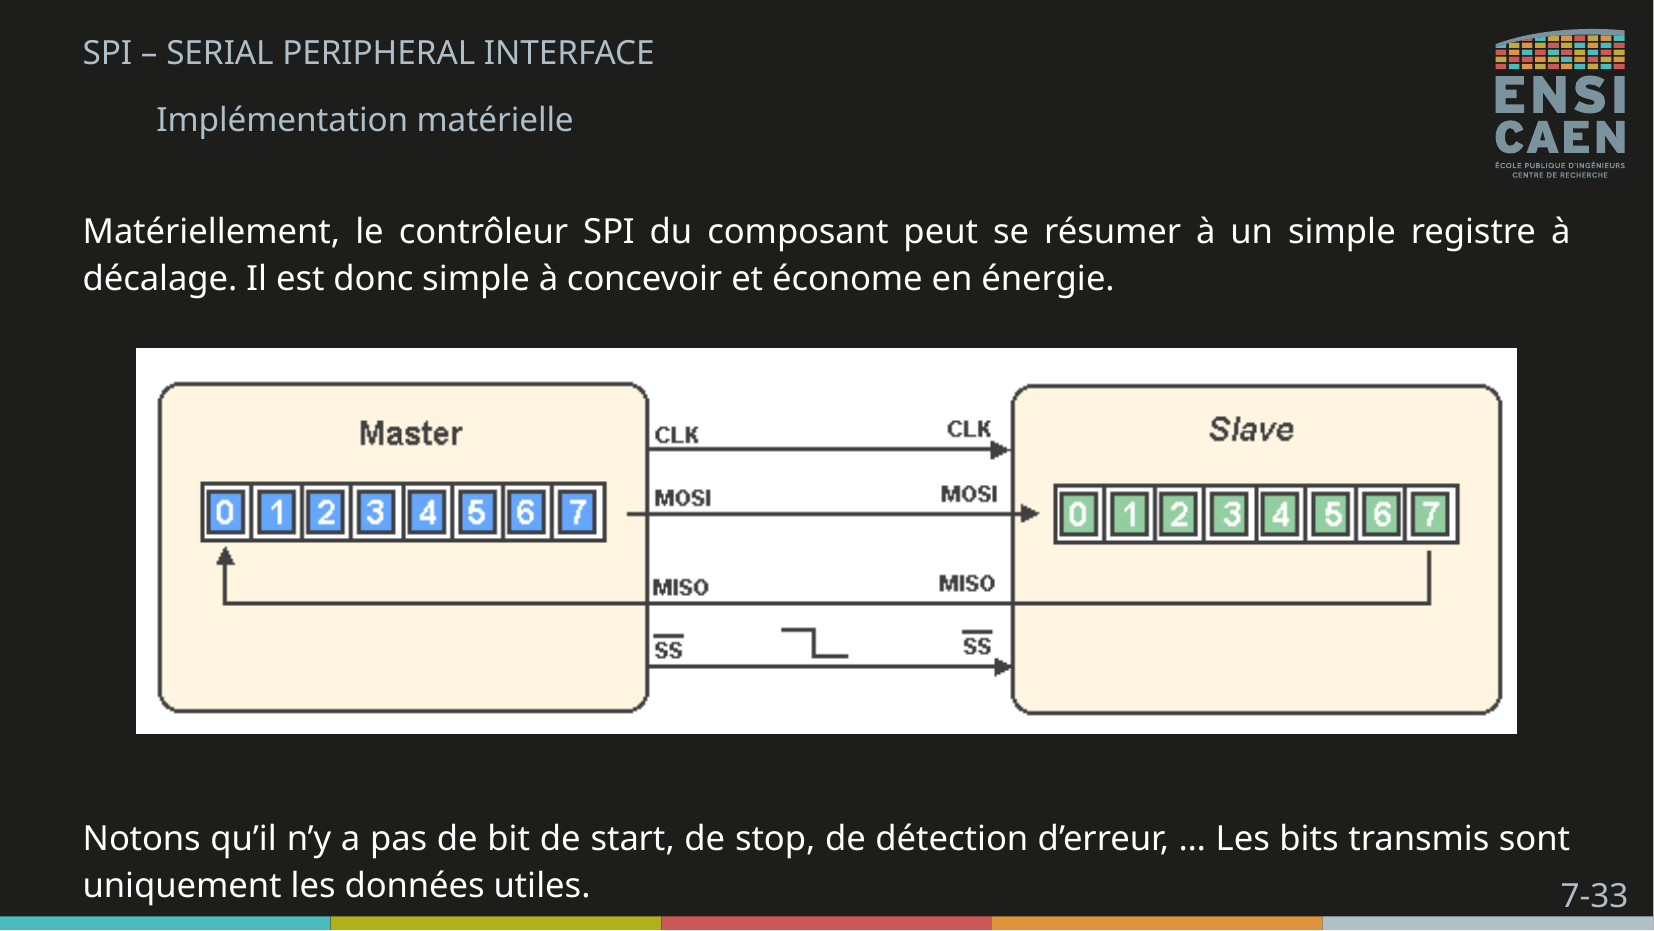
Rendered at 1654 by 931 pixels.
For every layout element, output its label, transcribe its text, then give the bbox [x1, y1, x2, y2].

picture [136, 348, 1517, 735]
list Matériellement, le contrôleur SPI du composant peut se résumer à un simple registre à décalage. Il est donc simple à concevoir et économe en énergie. Notons qu’il n’y a pas de bit de start, de stop, de détection d’erreur, … Les bits transmis sont uniquement les données utiles. [82, 206, 1571, 916]
title SPI – SERIAL PERIPHERAL INTERFACE Implémentation matérielle [82, 0, 1467, 148]
